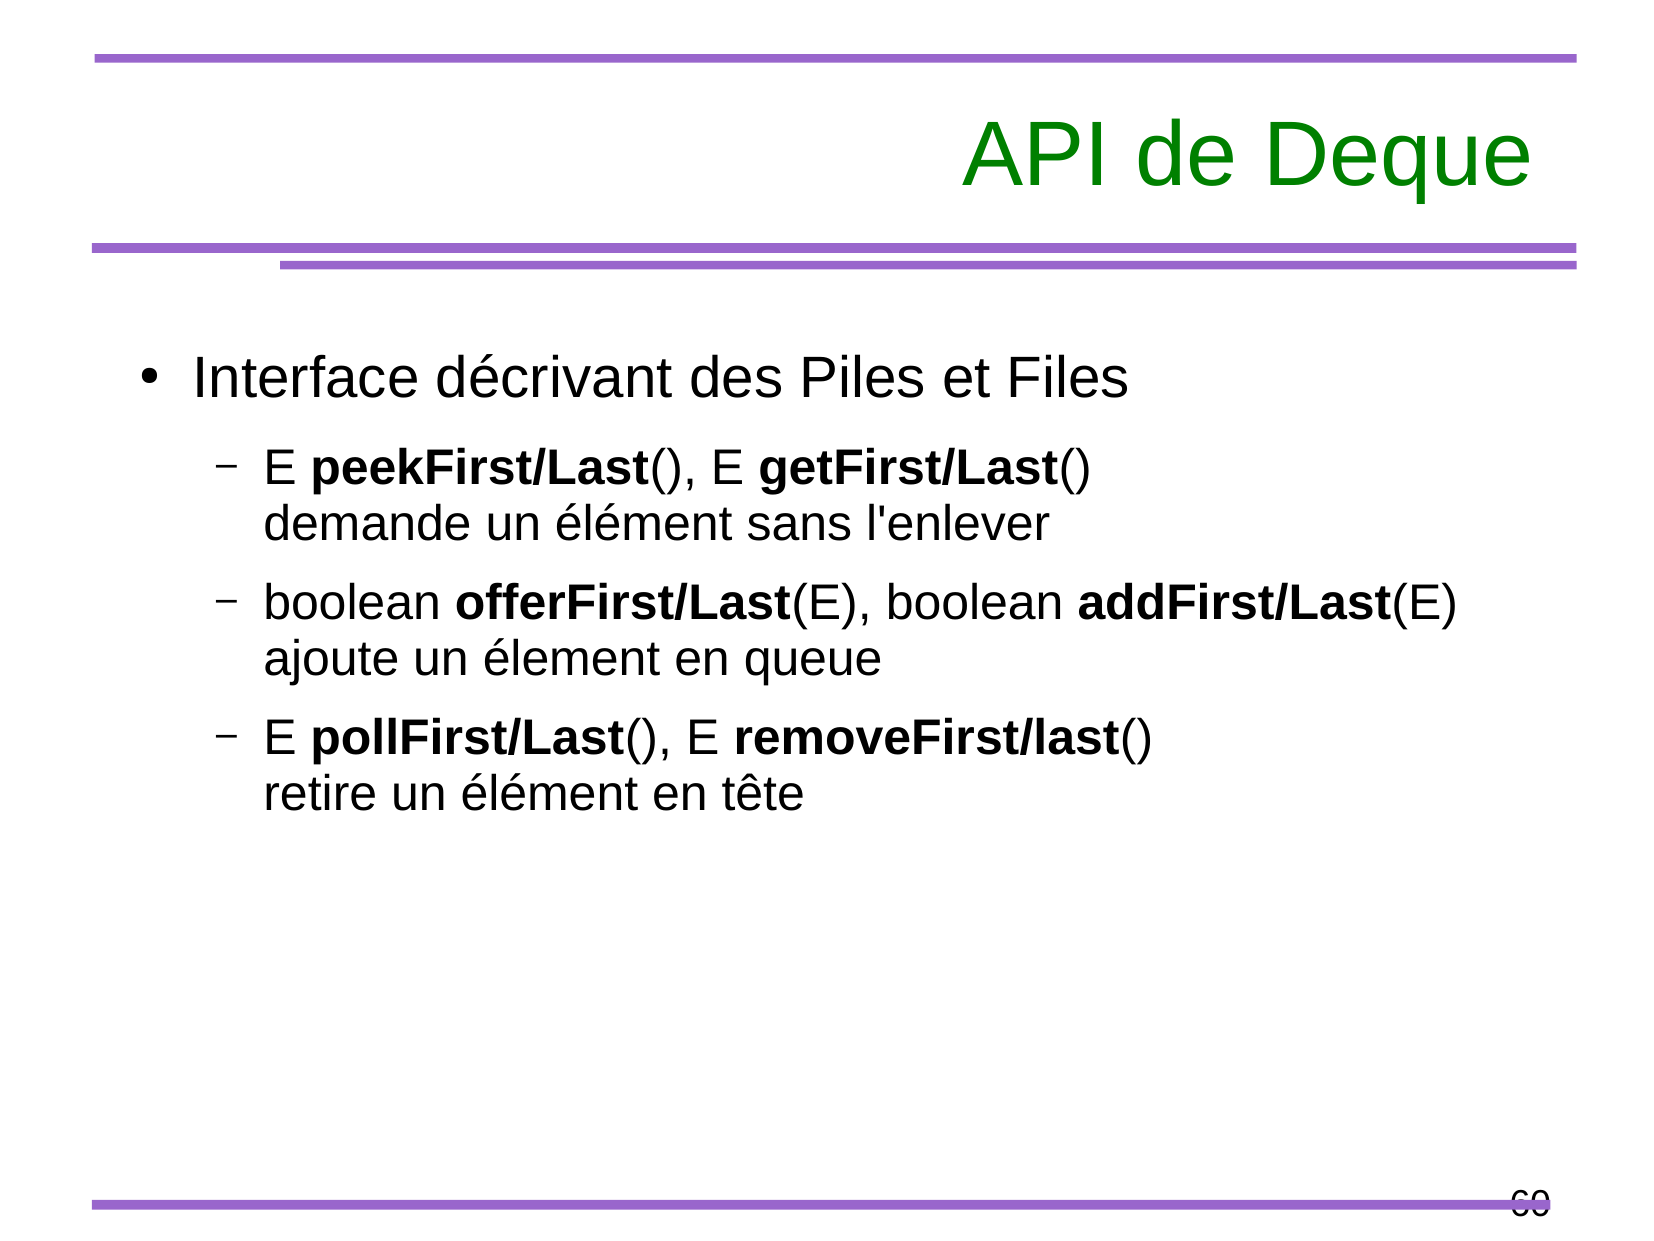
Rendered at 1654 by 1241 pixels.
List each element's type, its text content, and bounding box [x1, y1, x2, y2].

title API de Deque [121, 49, 1534, 257]
list Interface décrivant des Piles et Files E peekFirst/Last(), E getFirst/Last() demande un élément sans l'enlever boolean offerFirst/Last(E), boolean addFirst/Last(E) ajoute un élement en queue E pollFirst/Last(), E removeFirst/last() retire un élément en tête [121, 344, 1534, 1155]
